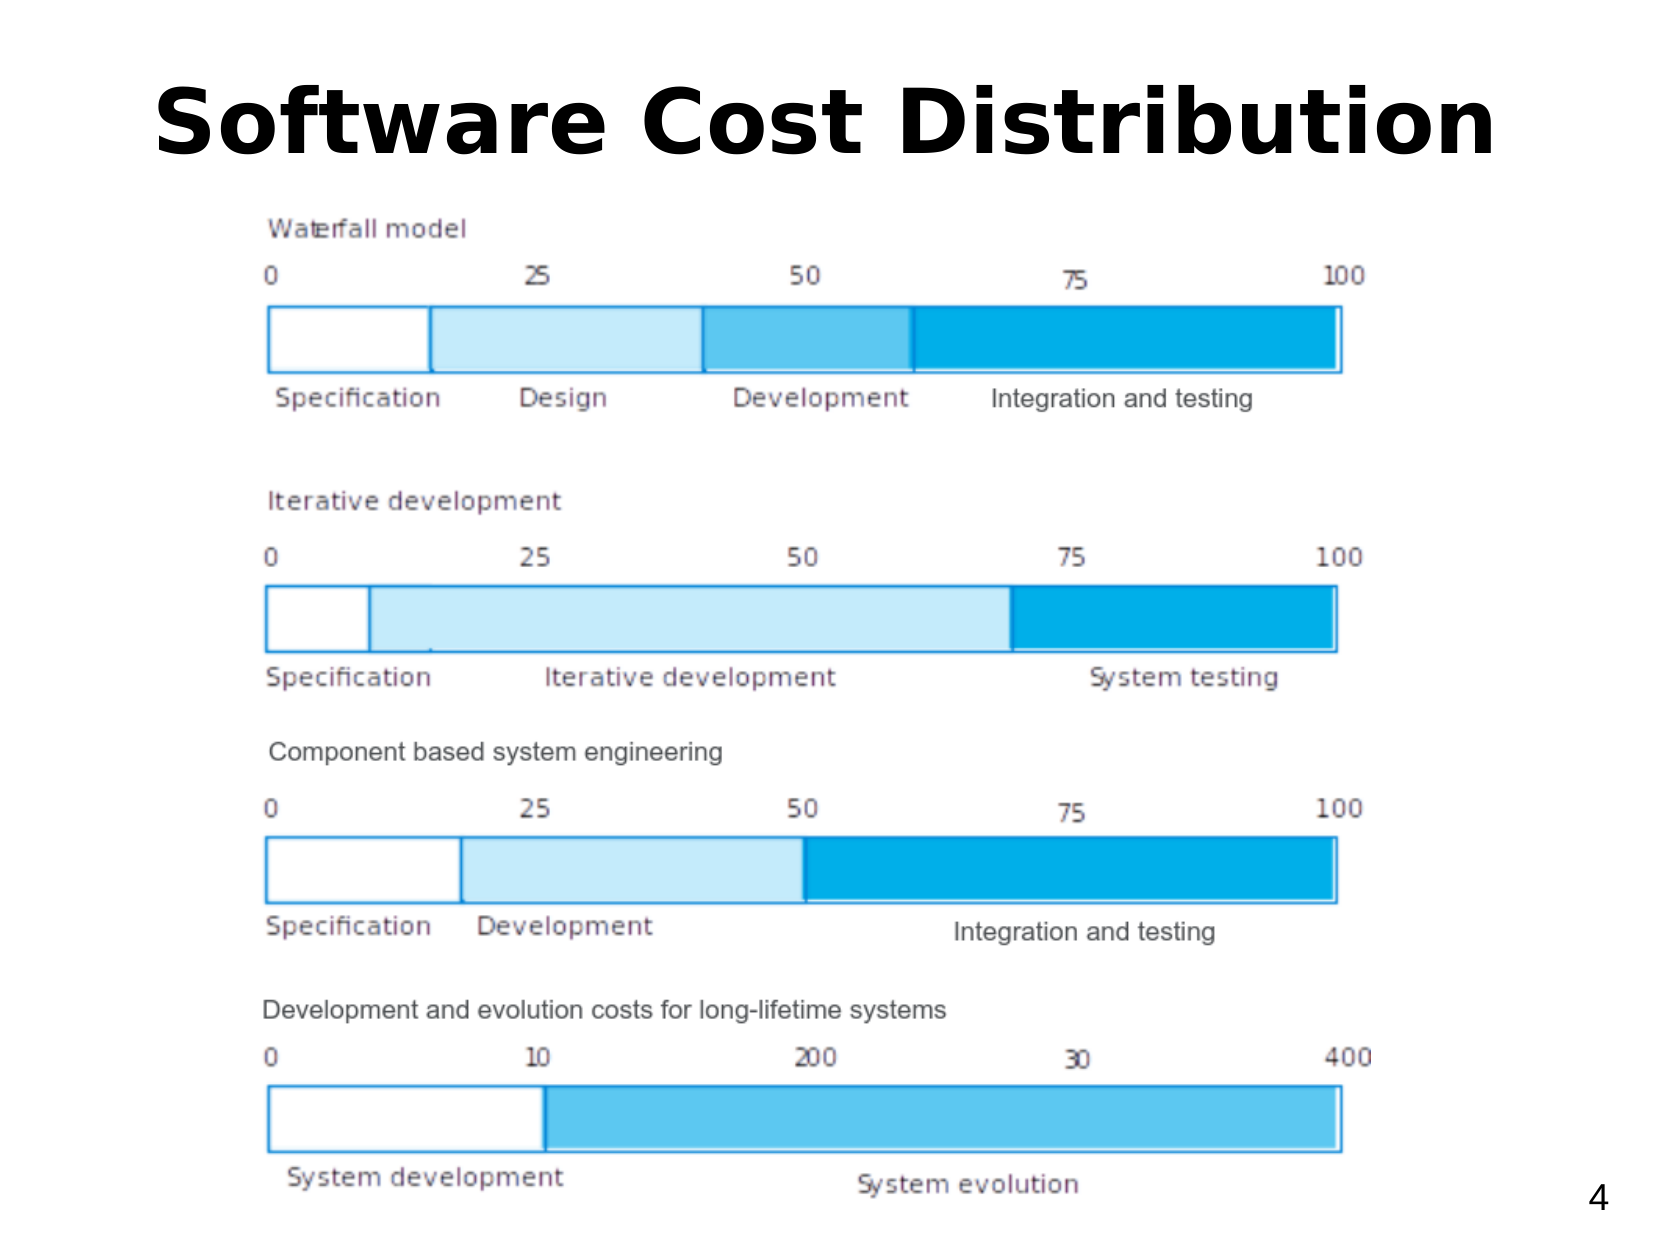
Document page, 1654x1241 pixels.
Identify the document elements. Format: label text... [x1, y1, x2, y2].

picture [256, 212, 1371, 1205]
title Software Cost Distribution [82, 49, 1571, 195]
